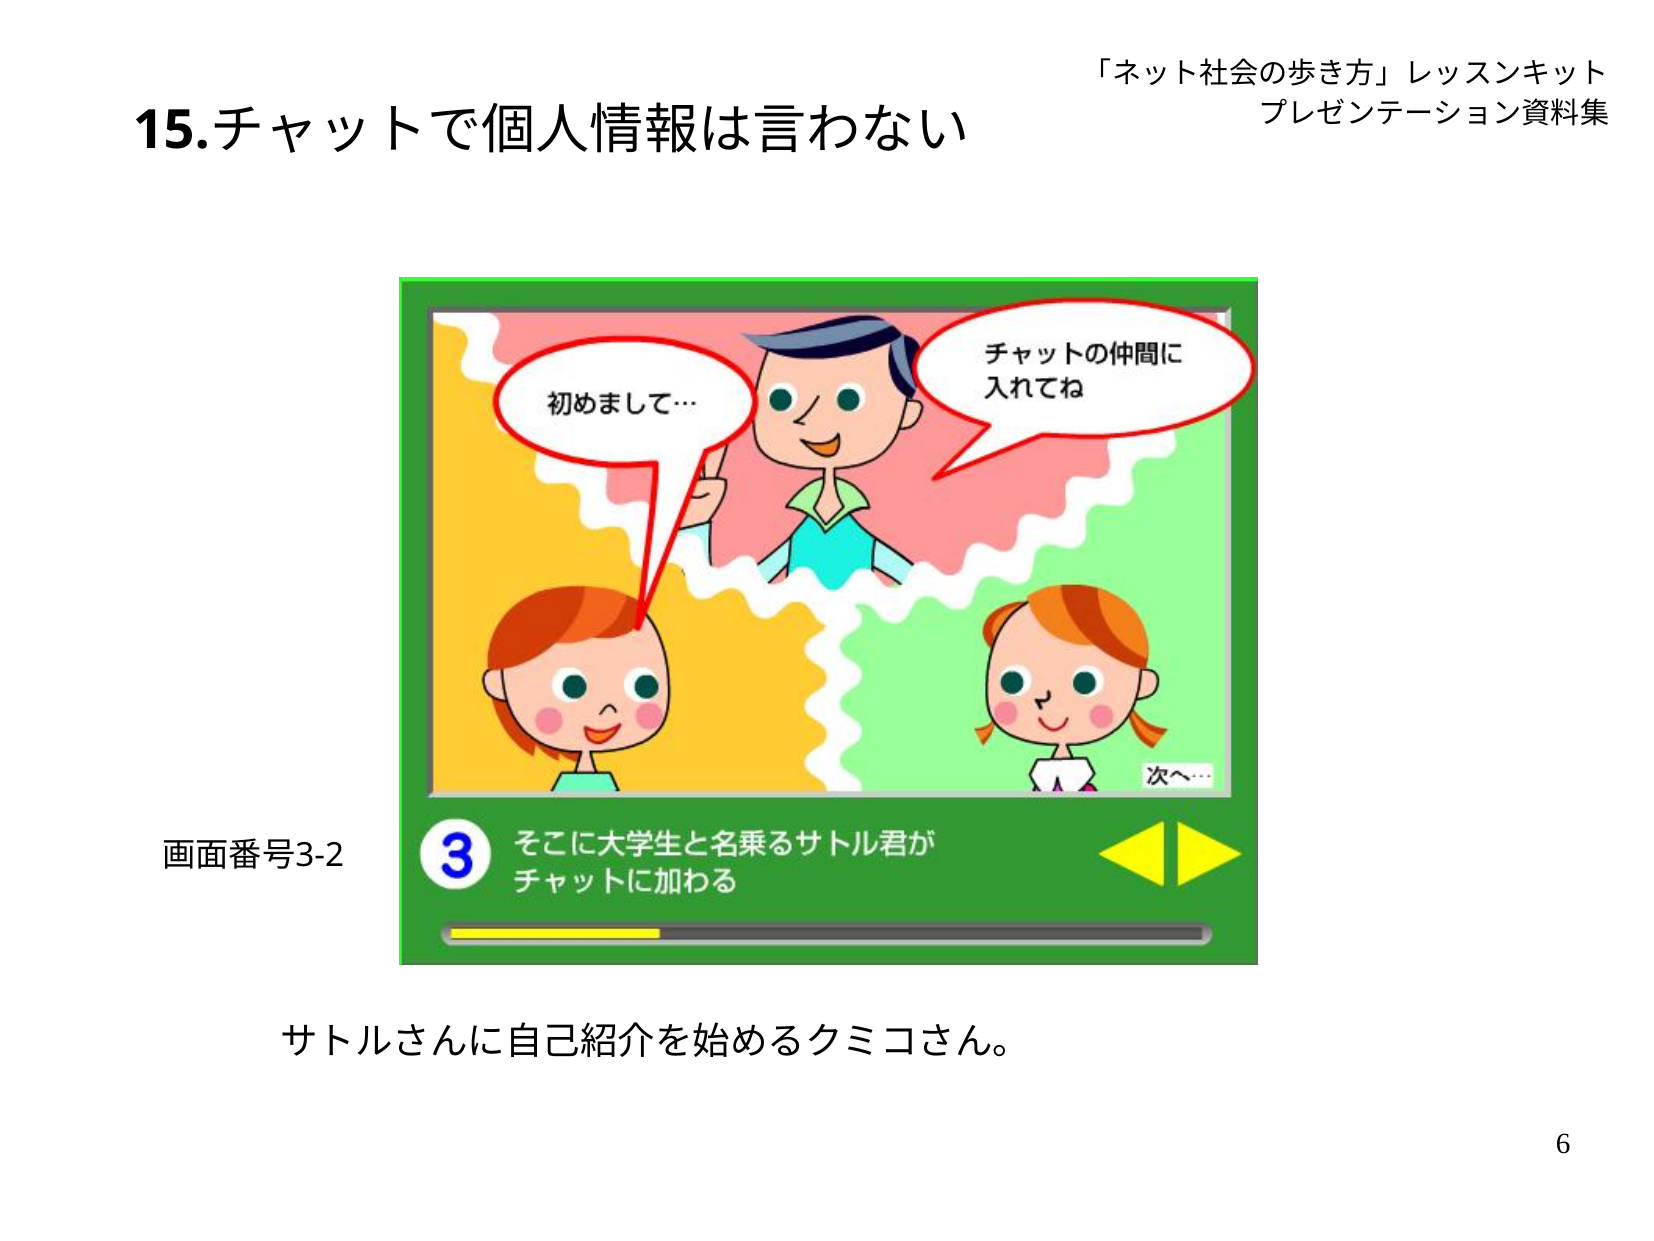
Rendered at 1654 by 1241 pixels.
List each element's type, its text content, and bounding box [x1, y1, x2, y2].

text_box 「ネット社会の歩き方」レッスンキット プレゼンテーション資料集 [1062, 44, 1625, 139]
text_box 15.チャットで個人情報は言わない [118, 88, 1241, 169]
text_box 画面番号3-2 [147, 826, 384, 882]
picture [399, 277, 1258, 965]
text_box サトルさんに自己紹介を始めるクミコさん。 [265, 1003, 1447, 1074]
